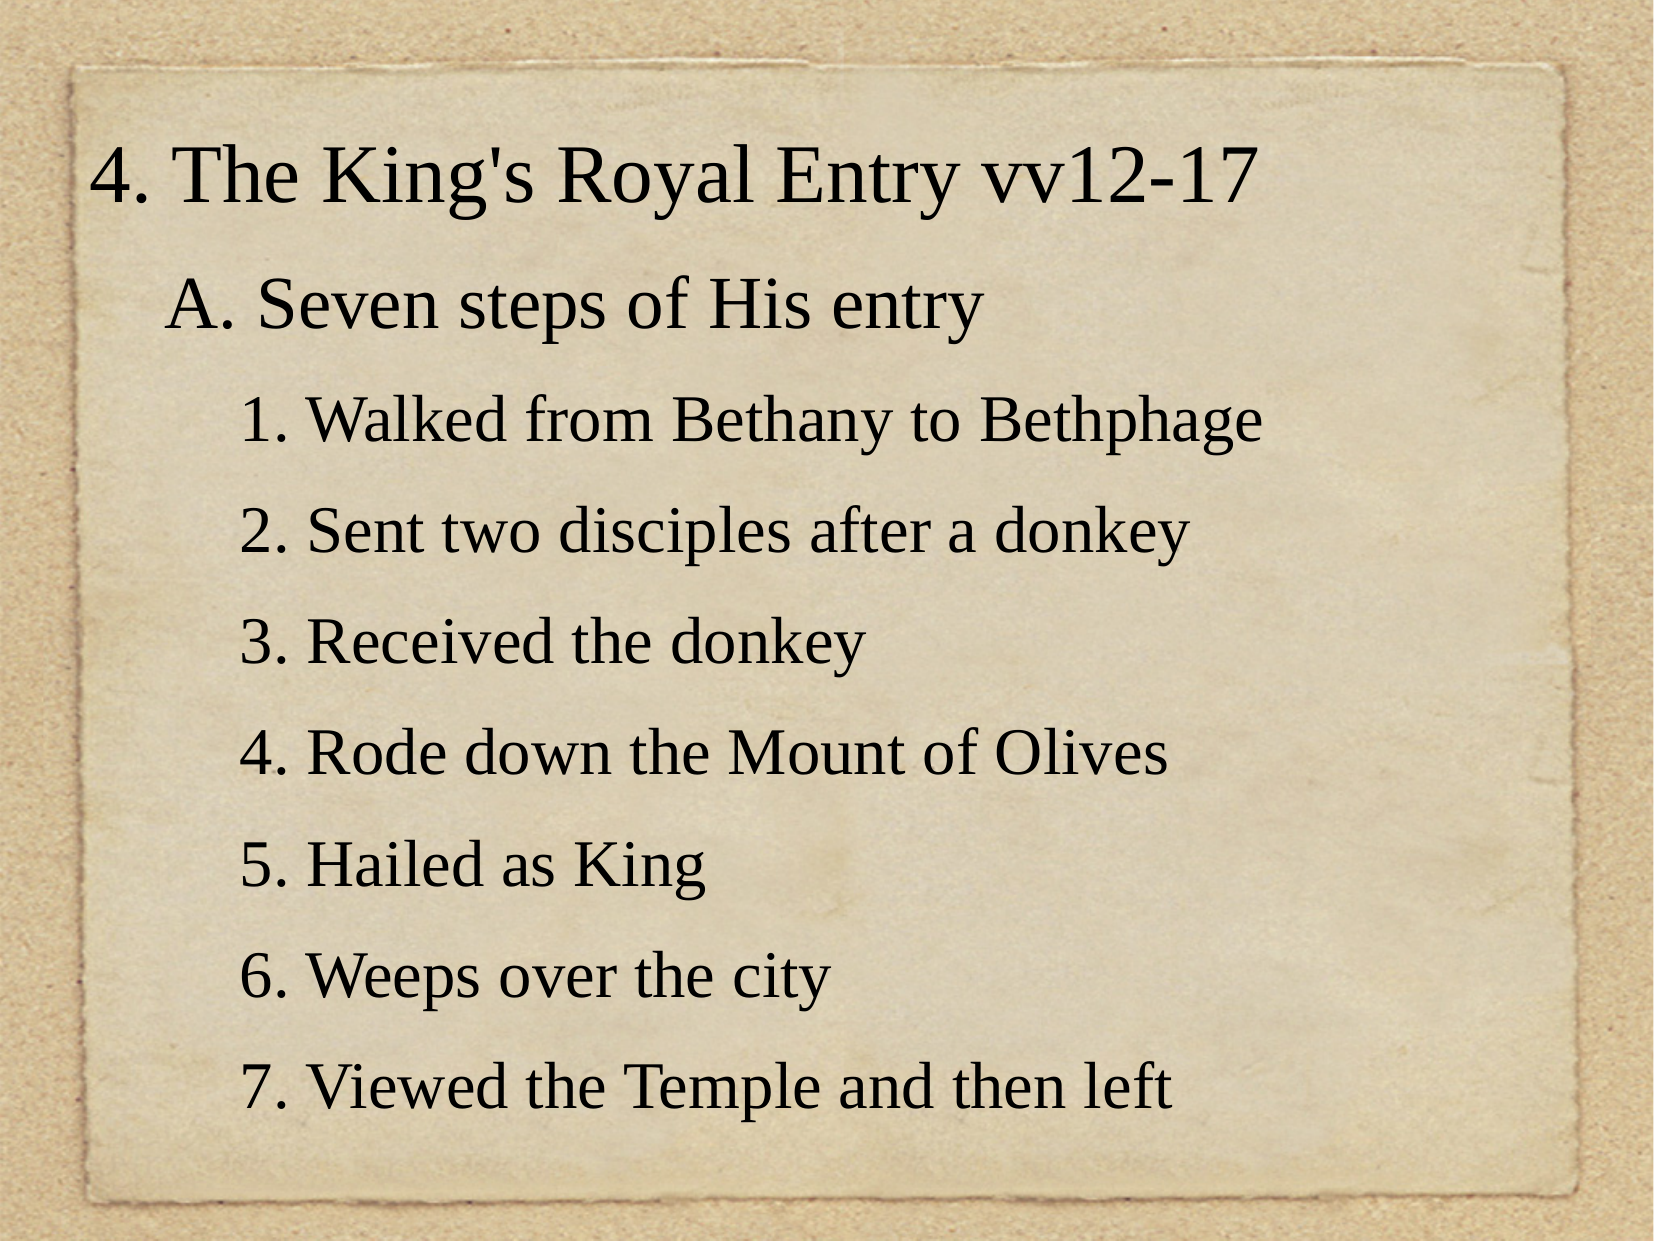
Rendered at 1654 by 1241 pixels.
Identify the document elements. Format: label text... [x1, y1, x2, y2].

text_box 4. The King's Royal Entry vv12-17 A. Seven steps of His entry 1. Walked from Bethany to Bethphage 2. Sent two disciples after a donkey 3. Received the donkey 4. Rode down the Mount of Olives 5. Hailed as King 6. Weeps over the city 7. Viewed the Temple and then left [75, 75, 1576, 1201]
picture [0, 0, 1654, 1241]
